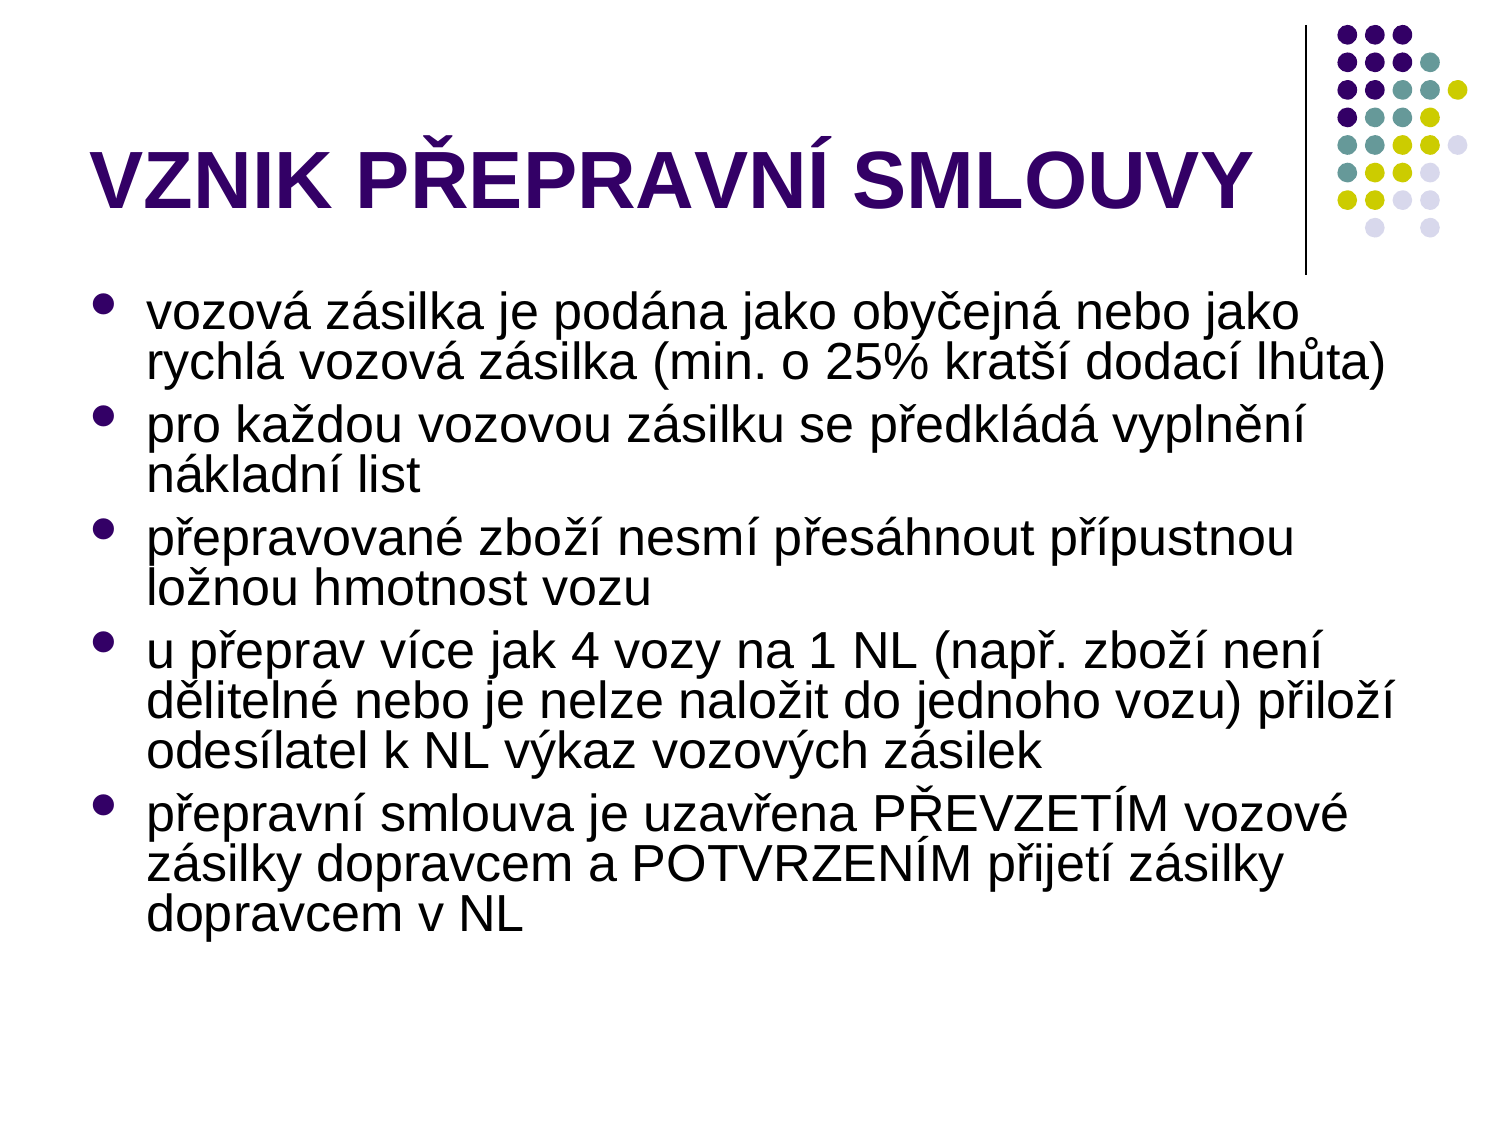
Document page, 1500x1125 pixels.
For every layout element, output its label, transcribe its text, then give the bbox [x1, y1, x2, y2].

title VZNIK PŘEPRAVNÍ SMLOUVY [74, 20, 1313, 233]
list vozová zásilka je podána jako obyčejná nebo jako rychlá vozová zásilka (min. o 25% kratší dodací lhůta) pro každou vozovou zásilku se předkládá vyplnění nákladní list přepravované zboží nesmí přesáhnout přípustnou ložnou hmotnost vozu u přeprav více jak 4 vozy na 1 NL (např. zboží není dělitelné nebo je nelze naložit do jednoho vozu) přiloží odesílatel k NL výkaz vozových zásilek přepravní smlouva je uzavřena PŘEVZETÍM vozové zásilky dopravcem a POTVRZENÍM přijetí zásilky dopravcem v NL [75, 282, 1426, 1006]
